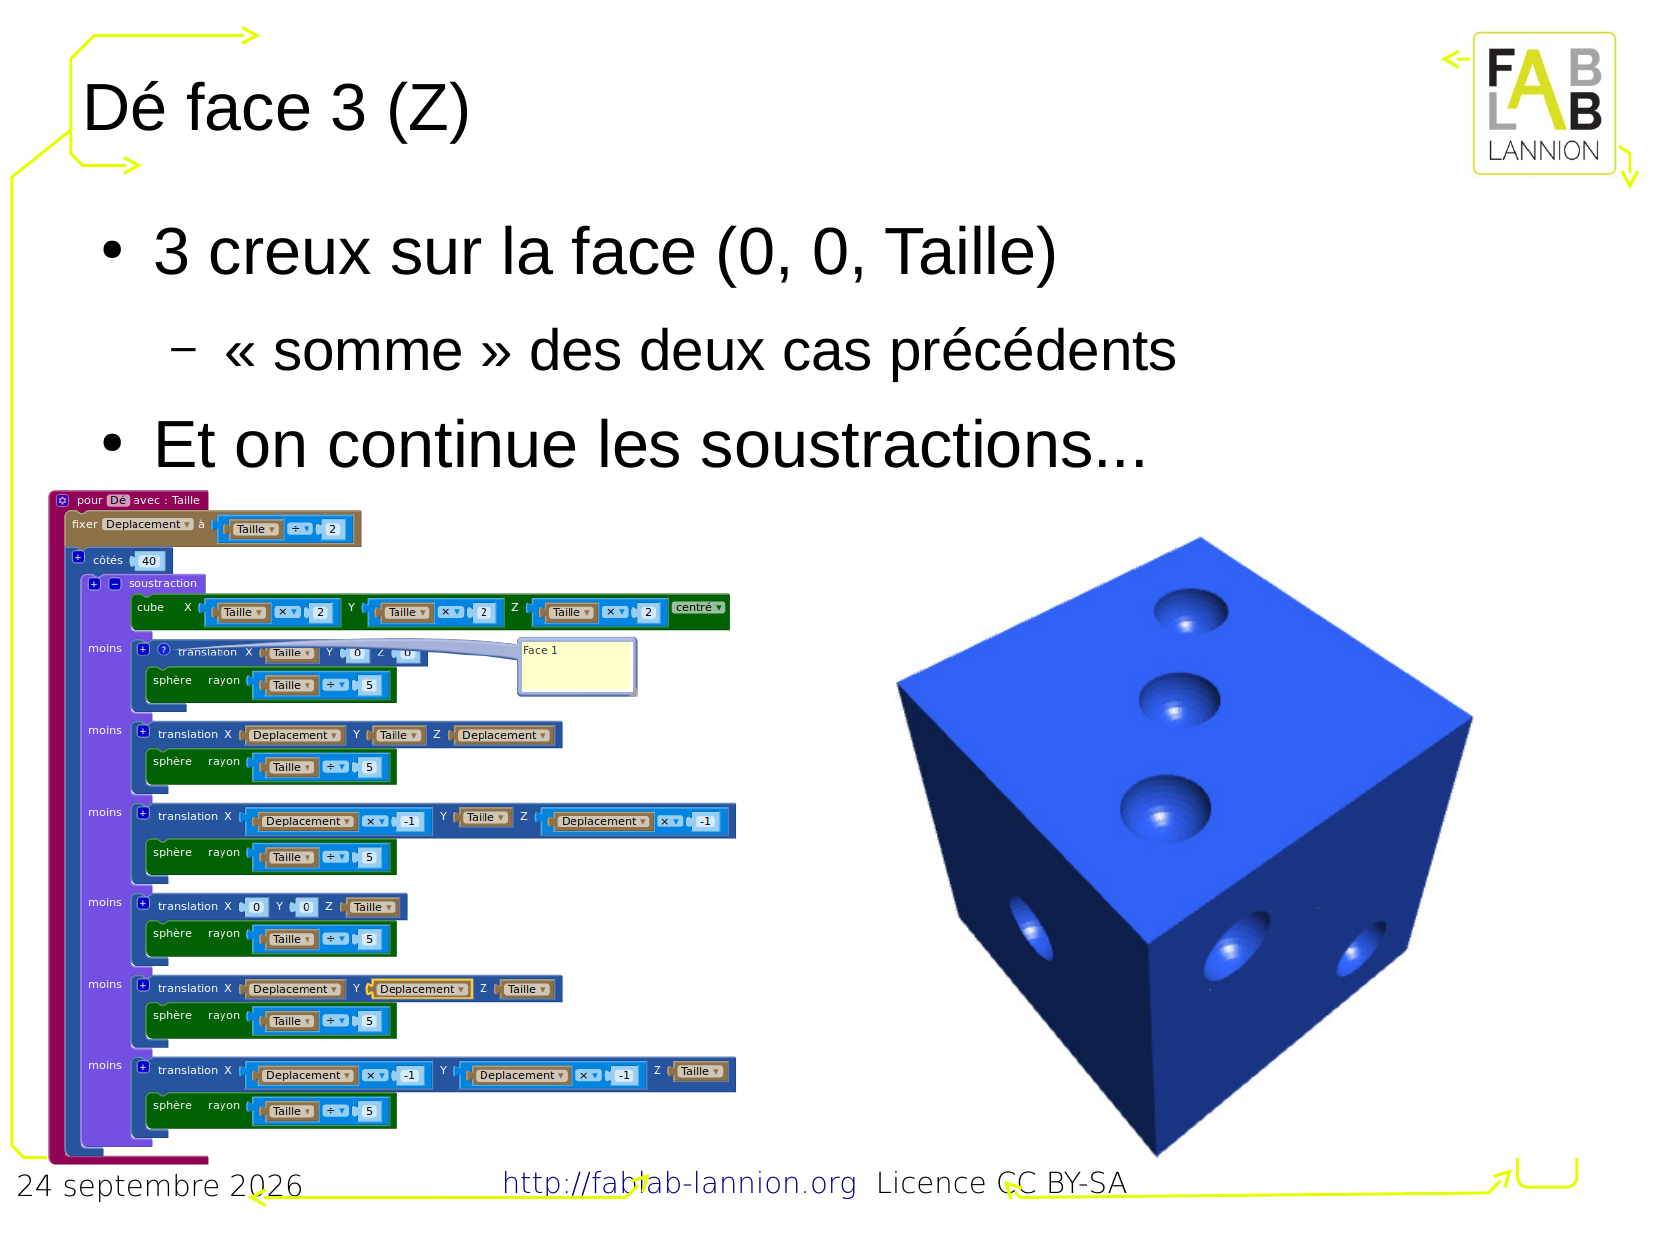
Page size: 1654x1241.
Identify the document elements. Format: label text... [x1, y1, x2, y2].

picture [1470, 29, 1619, 178]
title Dé face 3 (Z) [82, 49, 1441, 166]
picture [47, 326, 1654, 1168]
list 3 creux sur la face (0, 0, Taille) « somme » des deux cas précédents Et on continue les soustractions... [82, 213, 1571, 934]
